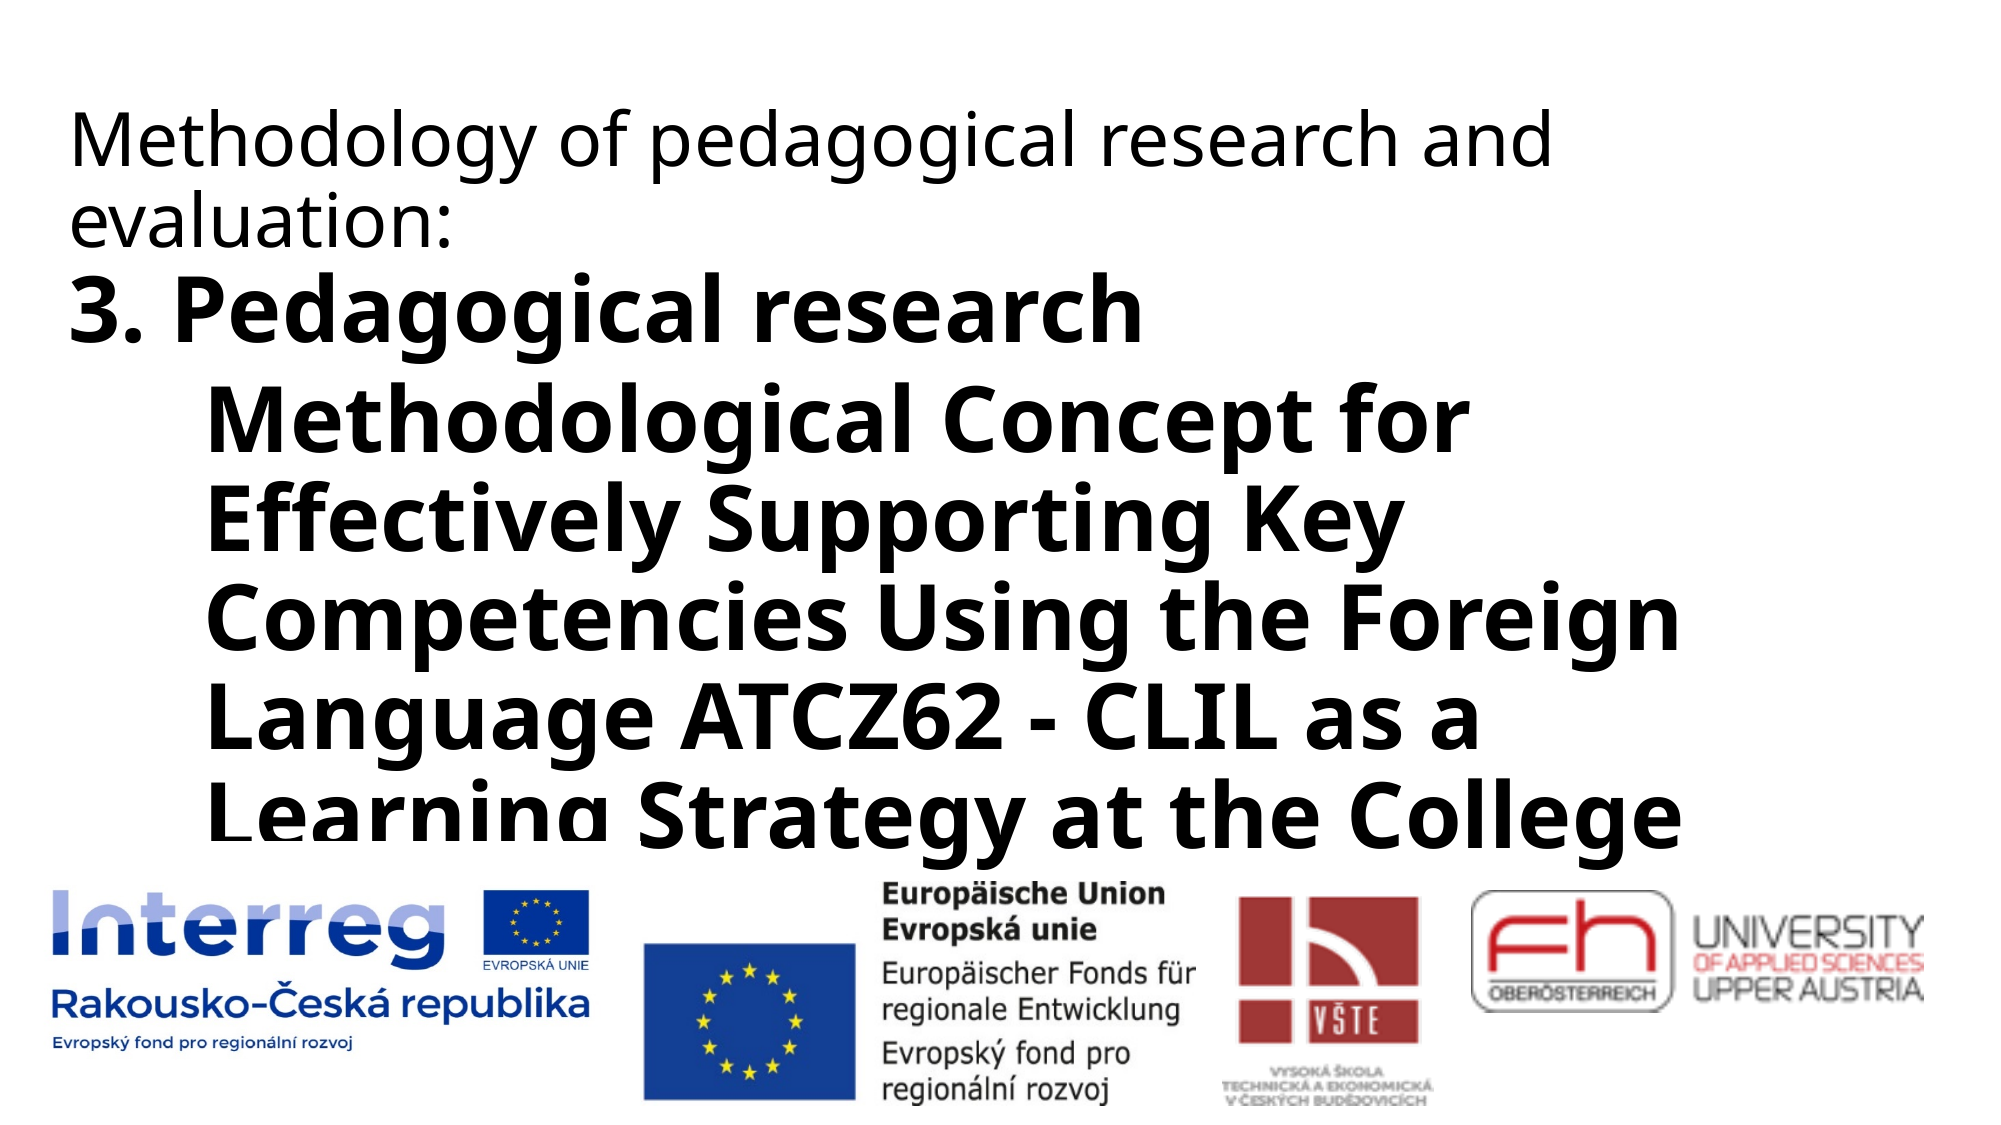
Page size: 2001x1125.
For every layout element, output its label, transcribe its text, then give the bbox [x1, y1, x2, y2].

title Methodology of pedagogical research and evaluation: 3. Pedagogical research [53, 94, 1924, 511]
picture [1471, 890, 1924, 1013]
picture [0, 841, 1196, 1125]
subtitle Methodological Concept for Effectively Supporting Key Competencies Using the Foreign Language ATCZ62 - CLIL as a Learning Strategy at the College [188, 366, 1750, 863]
picture [1222, 896, 1434, 1106]
